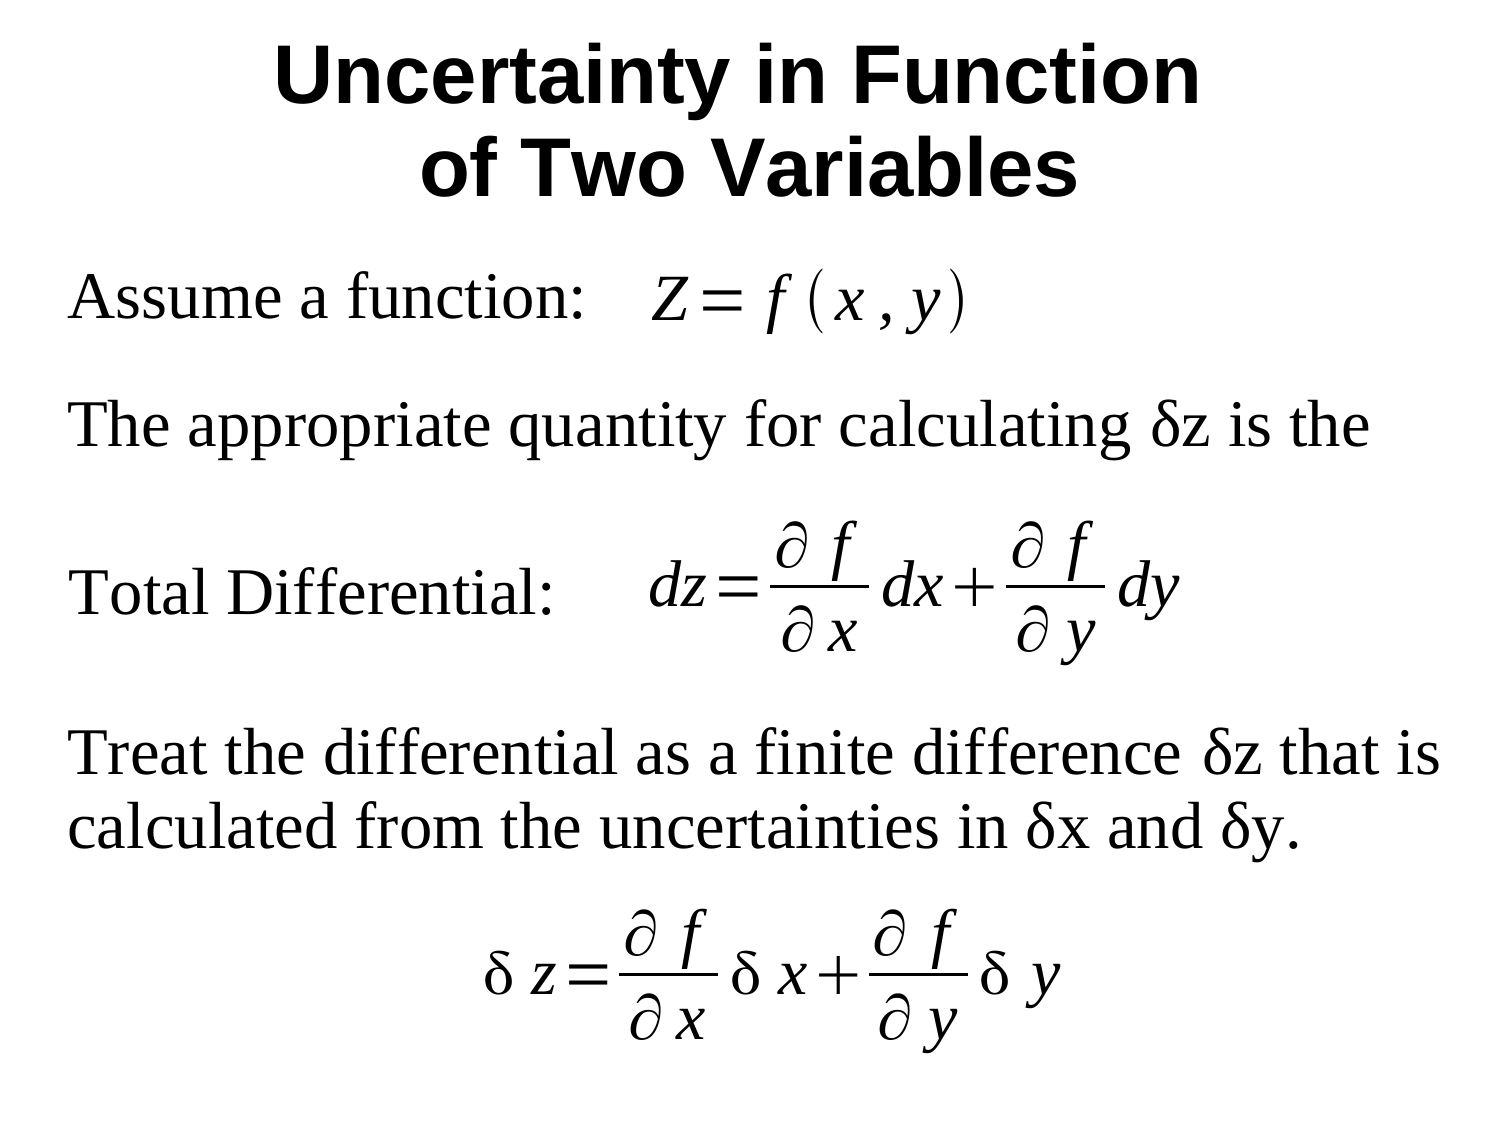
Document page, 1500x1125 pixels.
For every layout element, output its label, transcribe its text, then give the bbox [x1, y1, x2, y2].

text_box Treat the differential as a finite difference δz that is calculated from the uncertainties in δx and δy. [67, 714, 1453, 891]
text_box Uncertainty in Function of Two Variables [0, 28, 1500, 219]
text_box Total Differential: [68, 554, 618, 630]
chart [475, 897, 1067, 1054]
chart [640, 509, 1187, 666]
text_box Assume a function: [67, 258, 721, 342]
text_box The appropriate quantity for calculating δz is the [67, 387, 1444, 462]
chart [721, 262, 974, 338]
